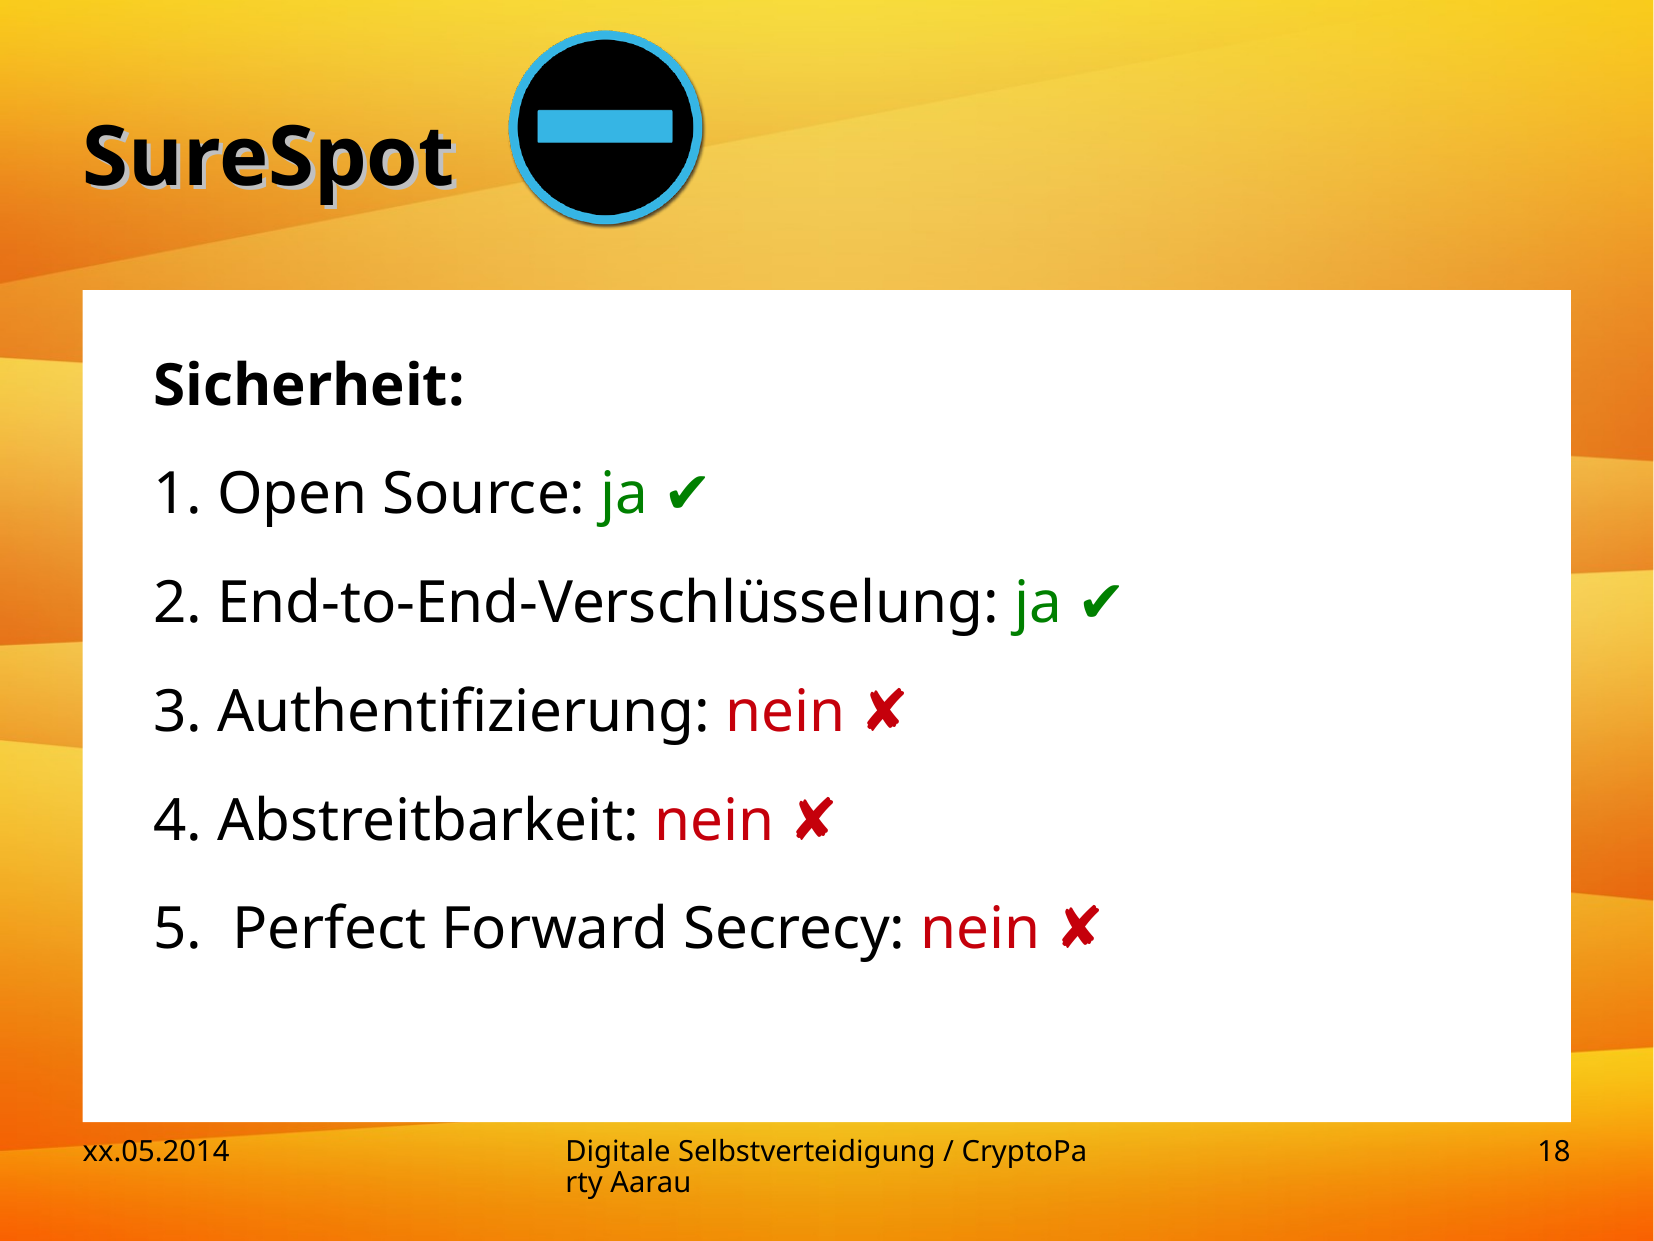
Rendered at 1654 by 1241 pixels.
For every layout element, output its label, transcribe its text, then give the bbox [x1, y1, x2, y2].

picture [0, 0, 1654, 1241]
title SureSpot [82, 49, 1571, 257]
list Sicherheit: 1. Open Source: ja ✔ 2. End-to-End-Verschlüsselung: ja ✔ 3. Authentifizierung: nein ✘ 4. Abstreitbarkeit: nein ✘ 5. Perfect Forward Secrecy: nein ✘ [82, 290, 1571, 1123]
